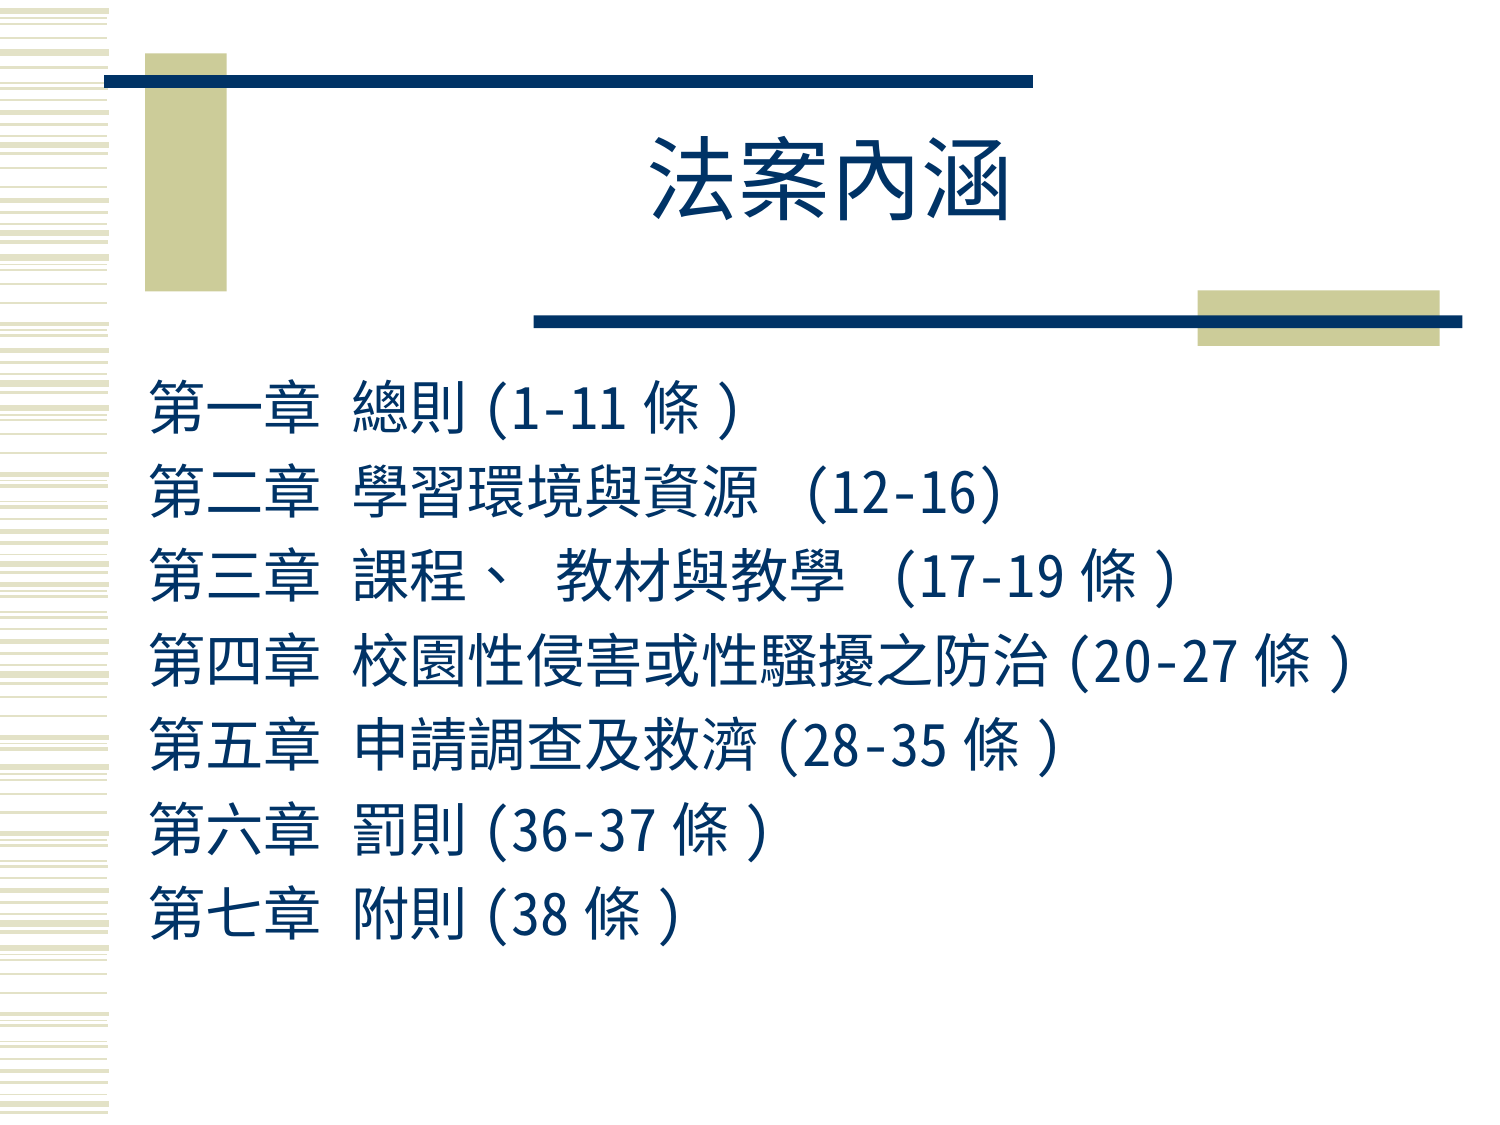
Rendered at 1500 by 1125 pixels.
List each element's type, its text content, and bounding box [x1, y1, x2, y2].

title 法案內涵 [225, 99, 1436, 288]
list 第一章 總則(1-11條) 第二章 學習環境與資源 (12-16) 第三章 課程、 教材與教學 (17-19條) 第四章 校園性侵害或性騷擾之防治(20-27條) 第五章 申請調查及救濟(28-35條) 第六章 罰則(36-37條) 第七章 附則(38條) [132, 363, 1439, 1000]
